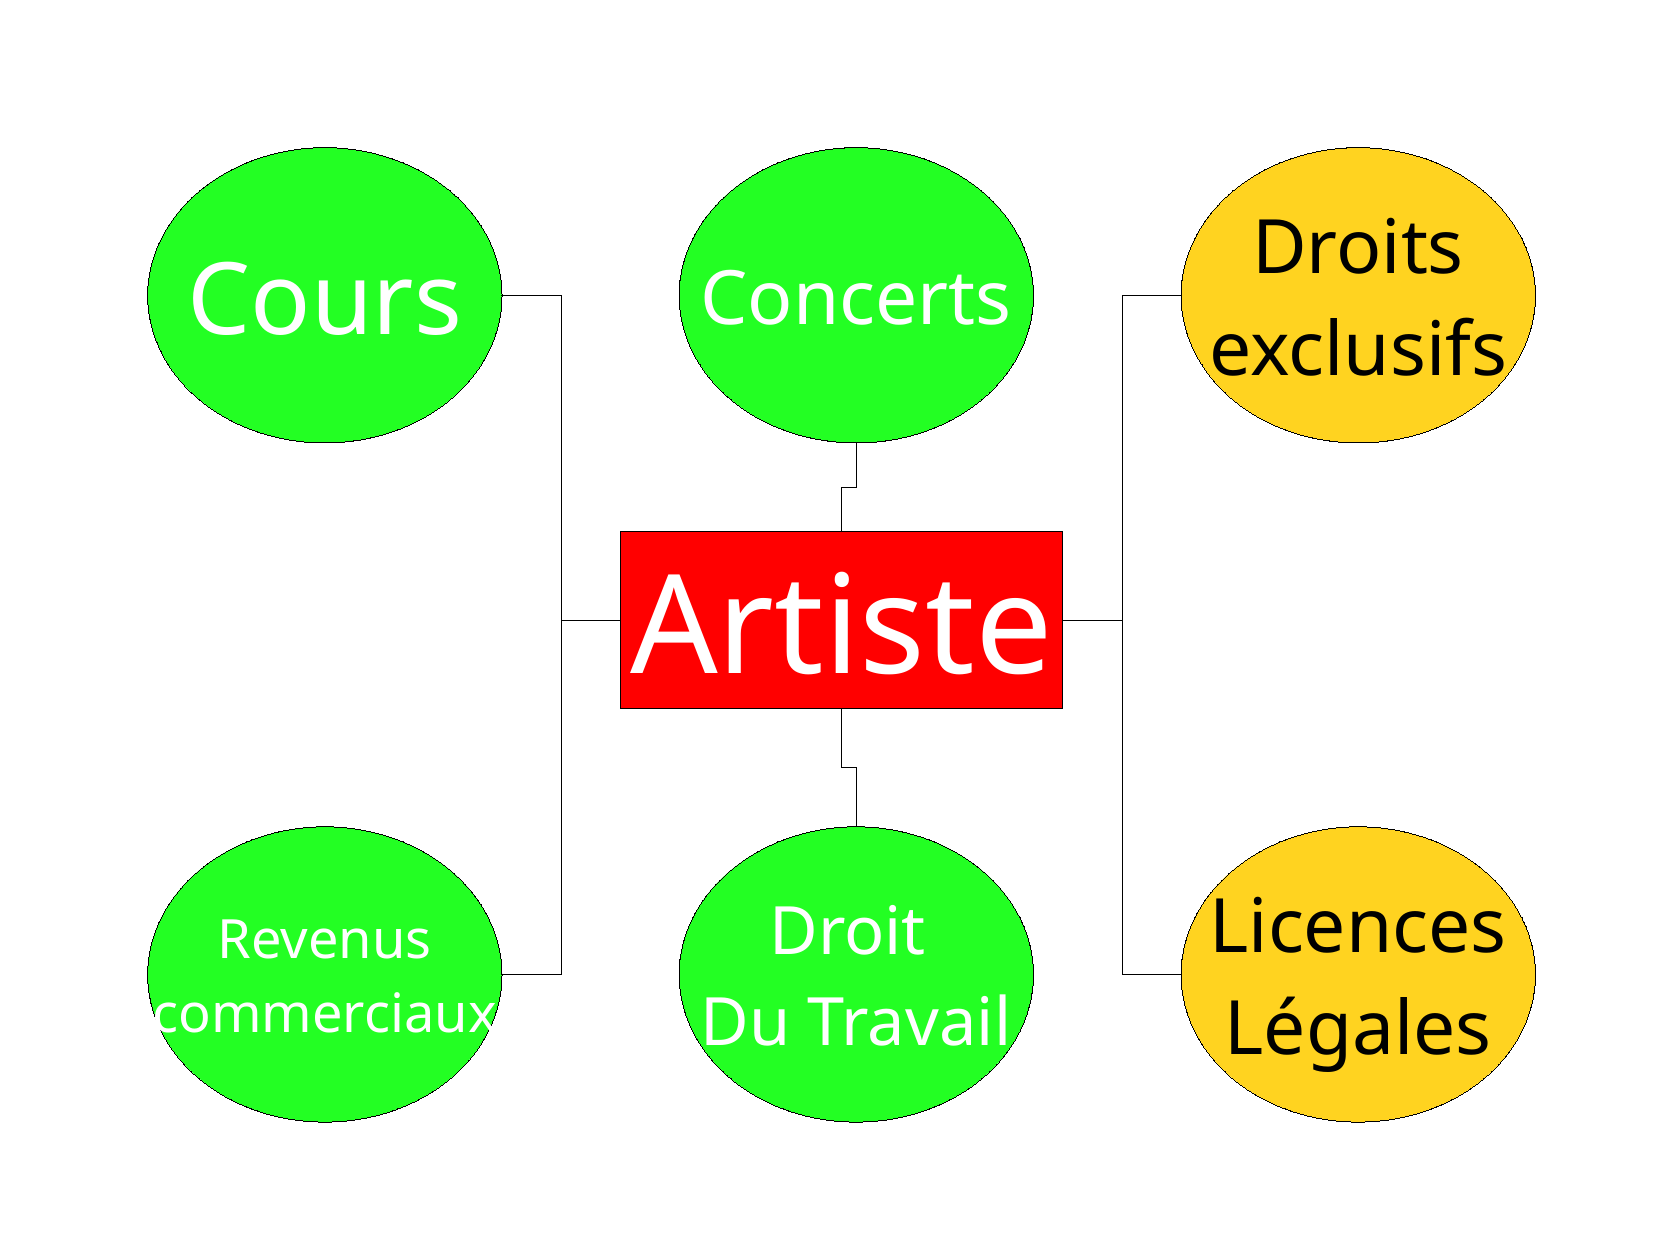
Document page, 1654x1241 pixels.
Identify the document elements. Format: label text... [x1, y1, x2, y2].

text_box Droit Du Travail [679, 826, 1034, 1123]
text_box Artiste [620, 531, 1063, 709]
text_box Revenus commerciaux [147, 826, 503, 1123]
text_box Licences Légales [1181, 826, 1536, 1123]
text_box Droits exclusifs [1181, 147, 1536, 443]
text_box Cours [147, 147, 503, 443]
text_box Concerts [679, 147, 1034, 443]
